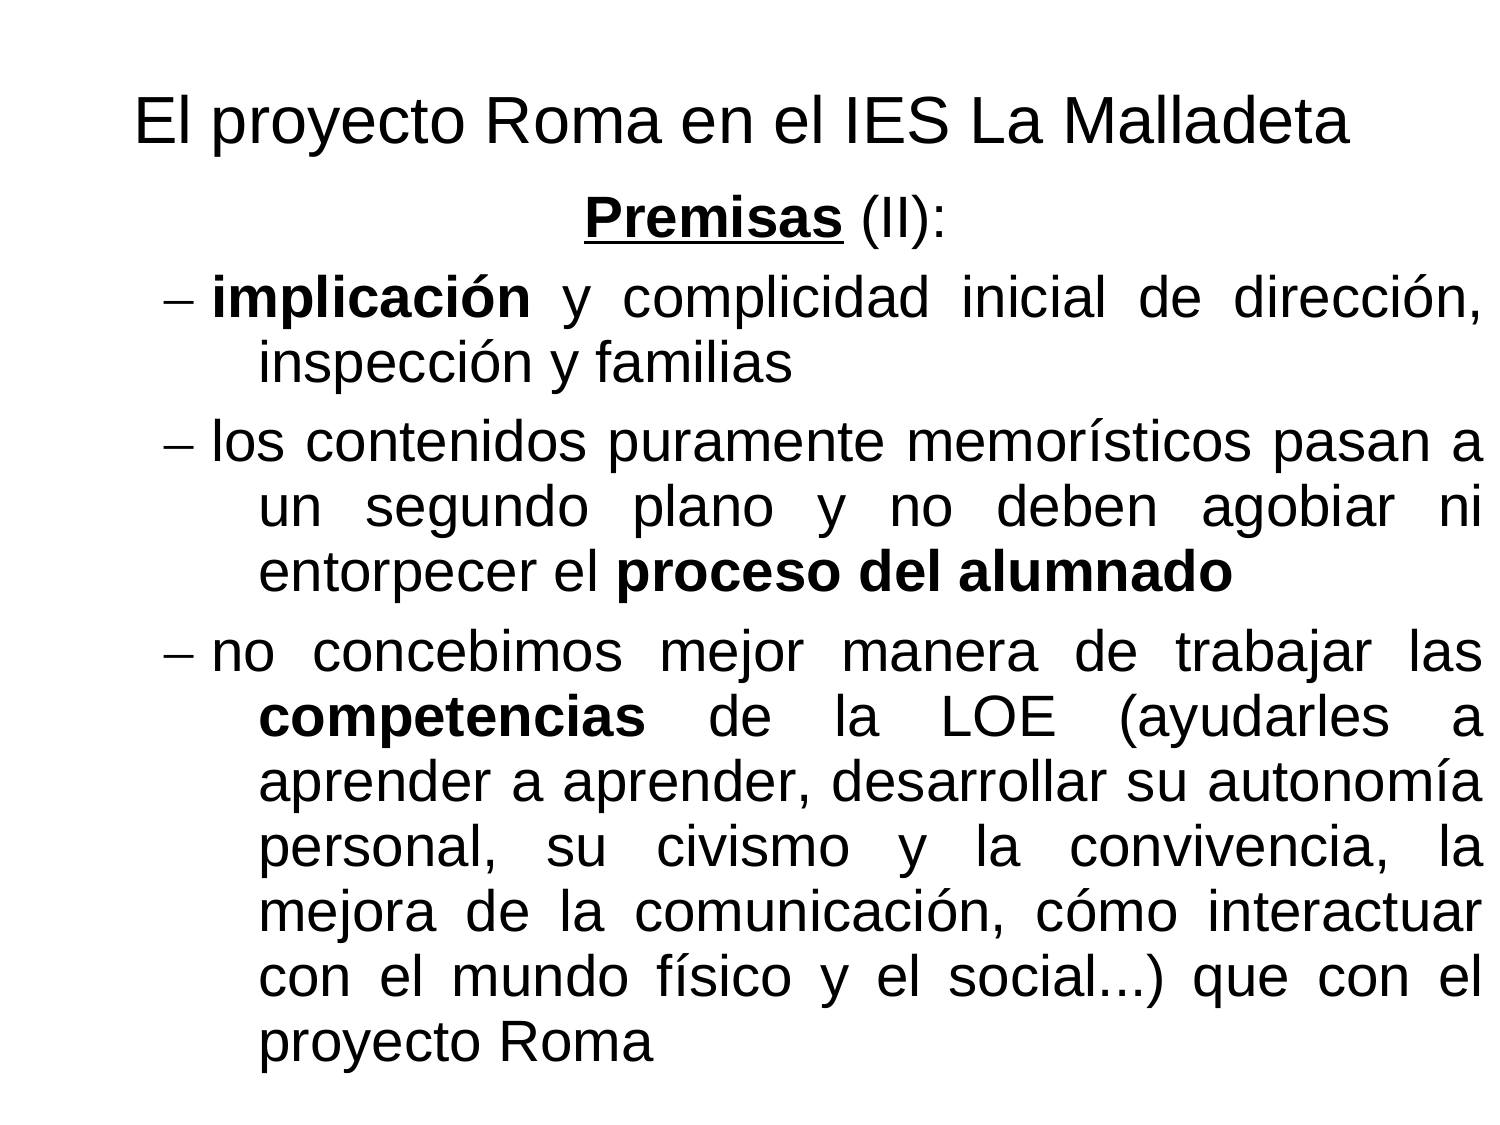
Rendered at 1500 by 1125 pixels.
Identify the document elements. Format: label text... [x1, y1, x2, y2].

list Premisas (II): implicación y complicidad inicial de dirección, inspección y familias los contenidos puramente memorísticos pasan a un segundo plano y no deben agobiar ni entorpecer el proceso del alumnado no concebimos mejor manera de trabajar las competencias de la LOE (ayudarles a aprender a aprender, desarrollar su autonomía personal, su civismo y la convivencia, la mejora de la comunicación, cómo interactuar con el mundo físico y el social...) que con el proyecto Roma [0, 177, 1500, 1093]
title El proyecto Roma en el IES La Malladeta [67, 59, 1418, 177]
